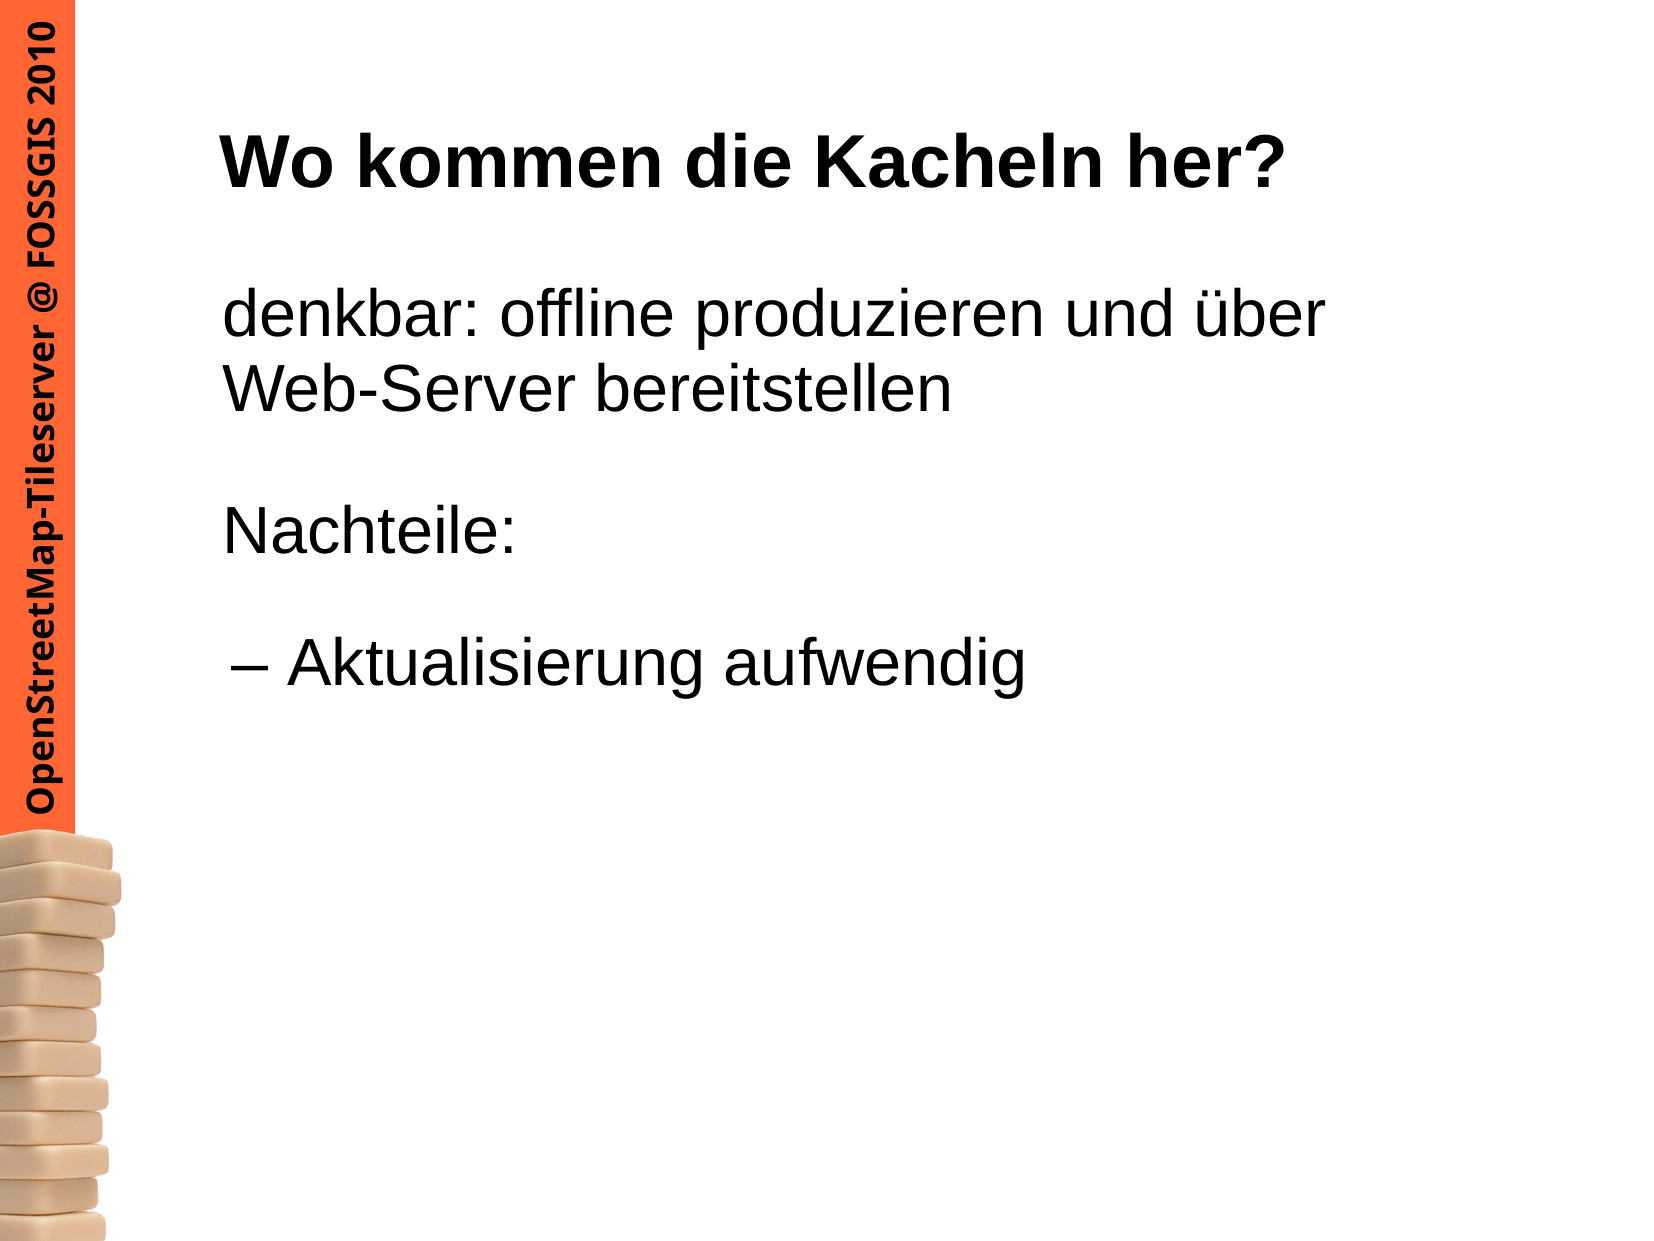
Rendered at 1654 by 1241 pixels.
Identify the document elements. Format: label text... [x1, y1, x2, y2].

text_box Nachteile: [207, 485, 1399, 576]
picture [0, 816, 133, 1241]
text_box Wo kommen die Kacheln her? [205, 112, 1546, 212]
text_box – Aktualisierung aufwendig [217, 617, 1409, 708]
text_box denkbar: offline produzieren und über Web-Server bereitstellen [207, 268, 1399, 434]
